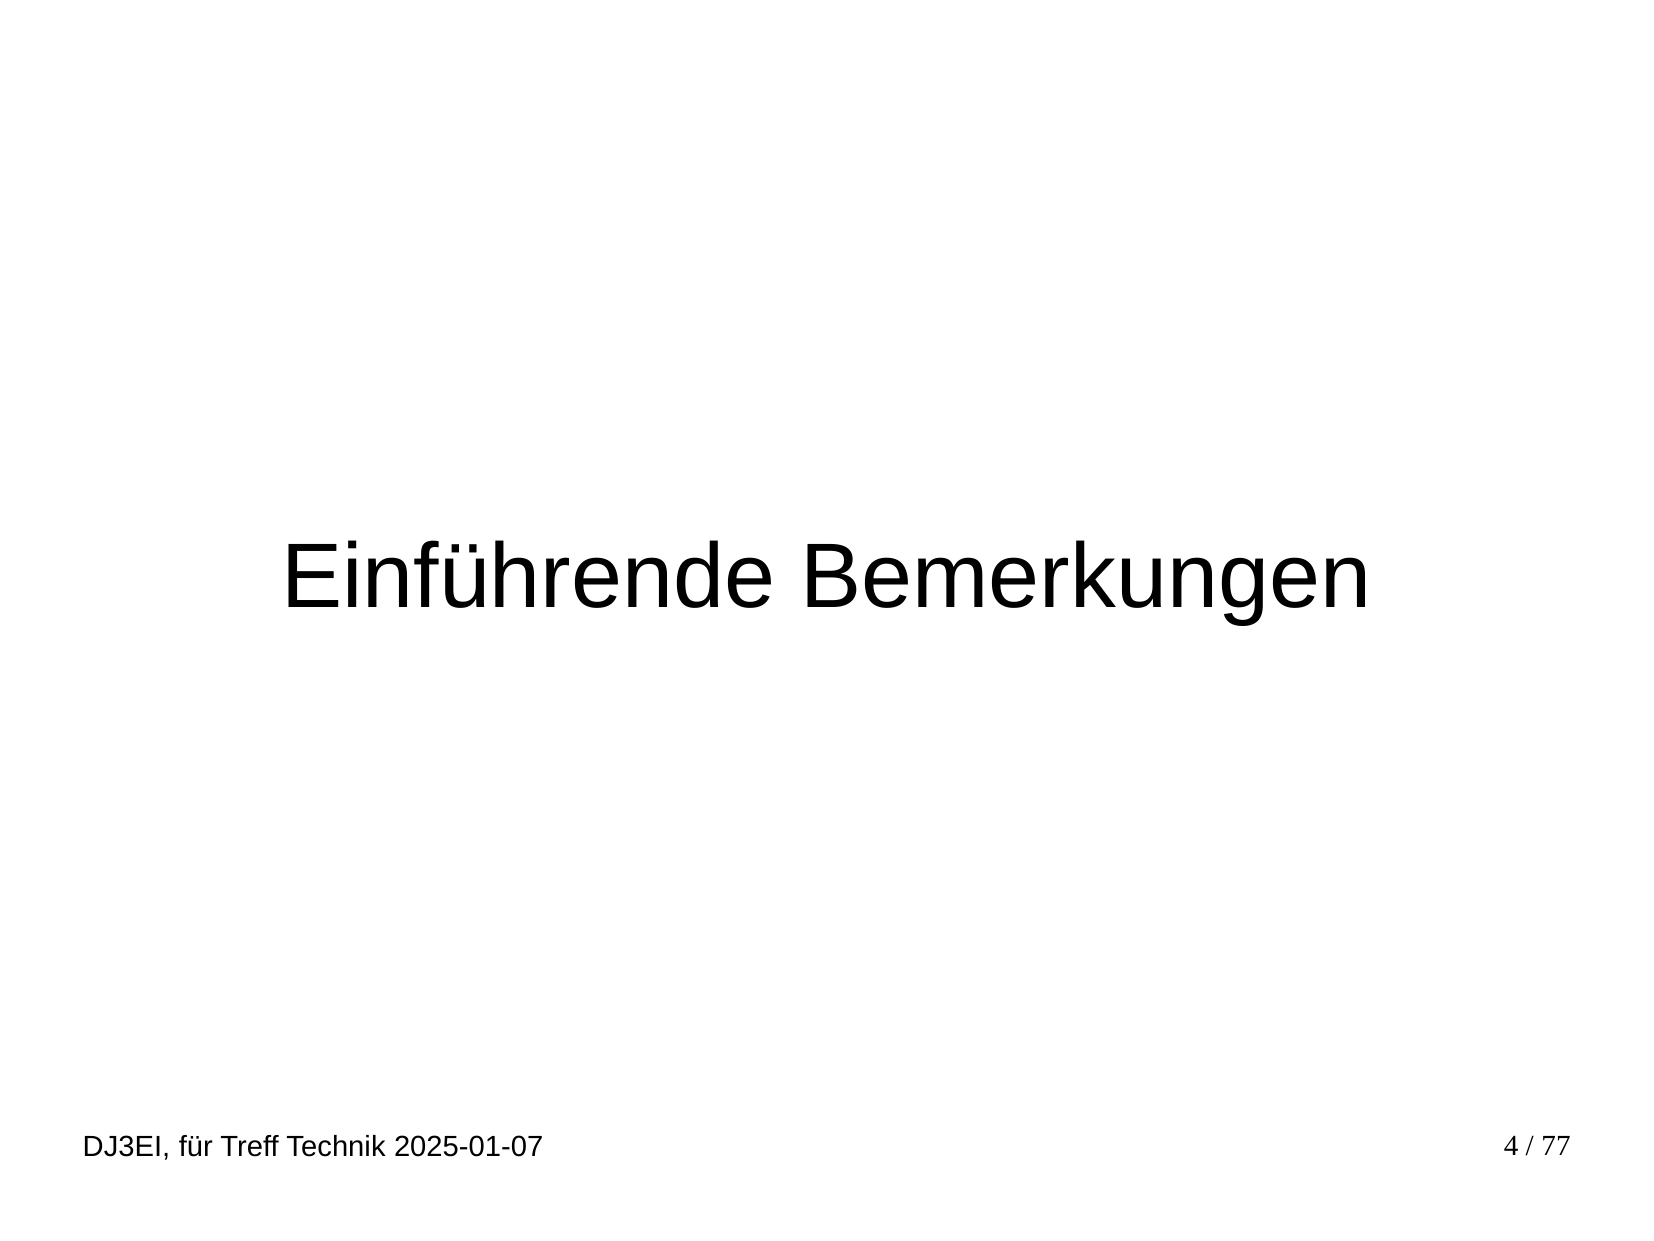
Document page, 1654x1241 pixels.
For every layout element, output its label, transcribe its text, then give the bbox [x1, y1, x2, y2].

title Einführende Bemerkungen [82, 472, 1571, 680]
